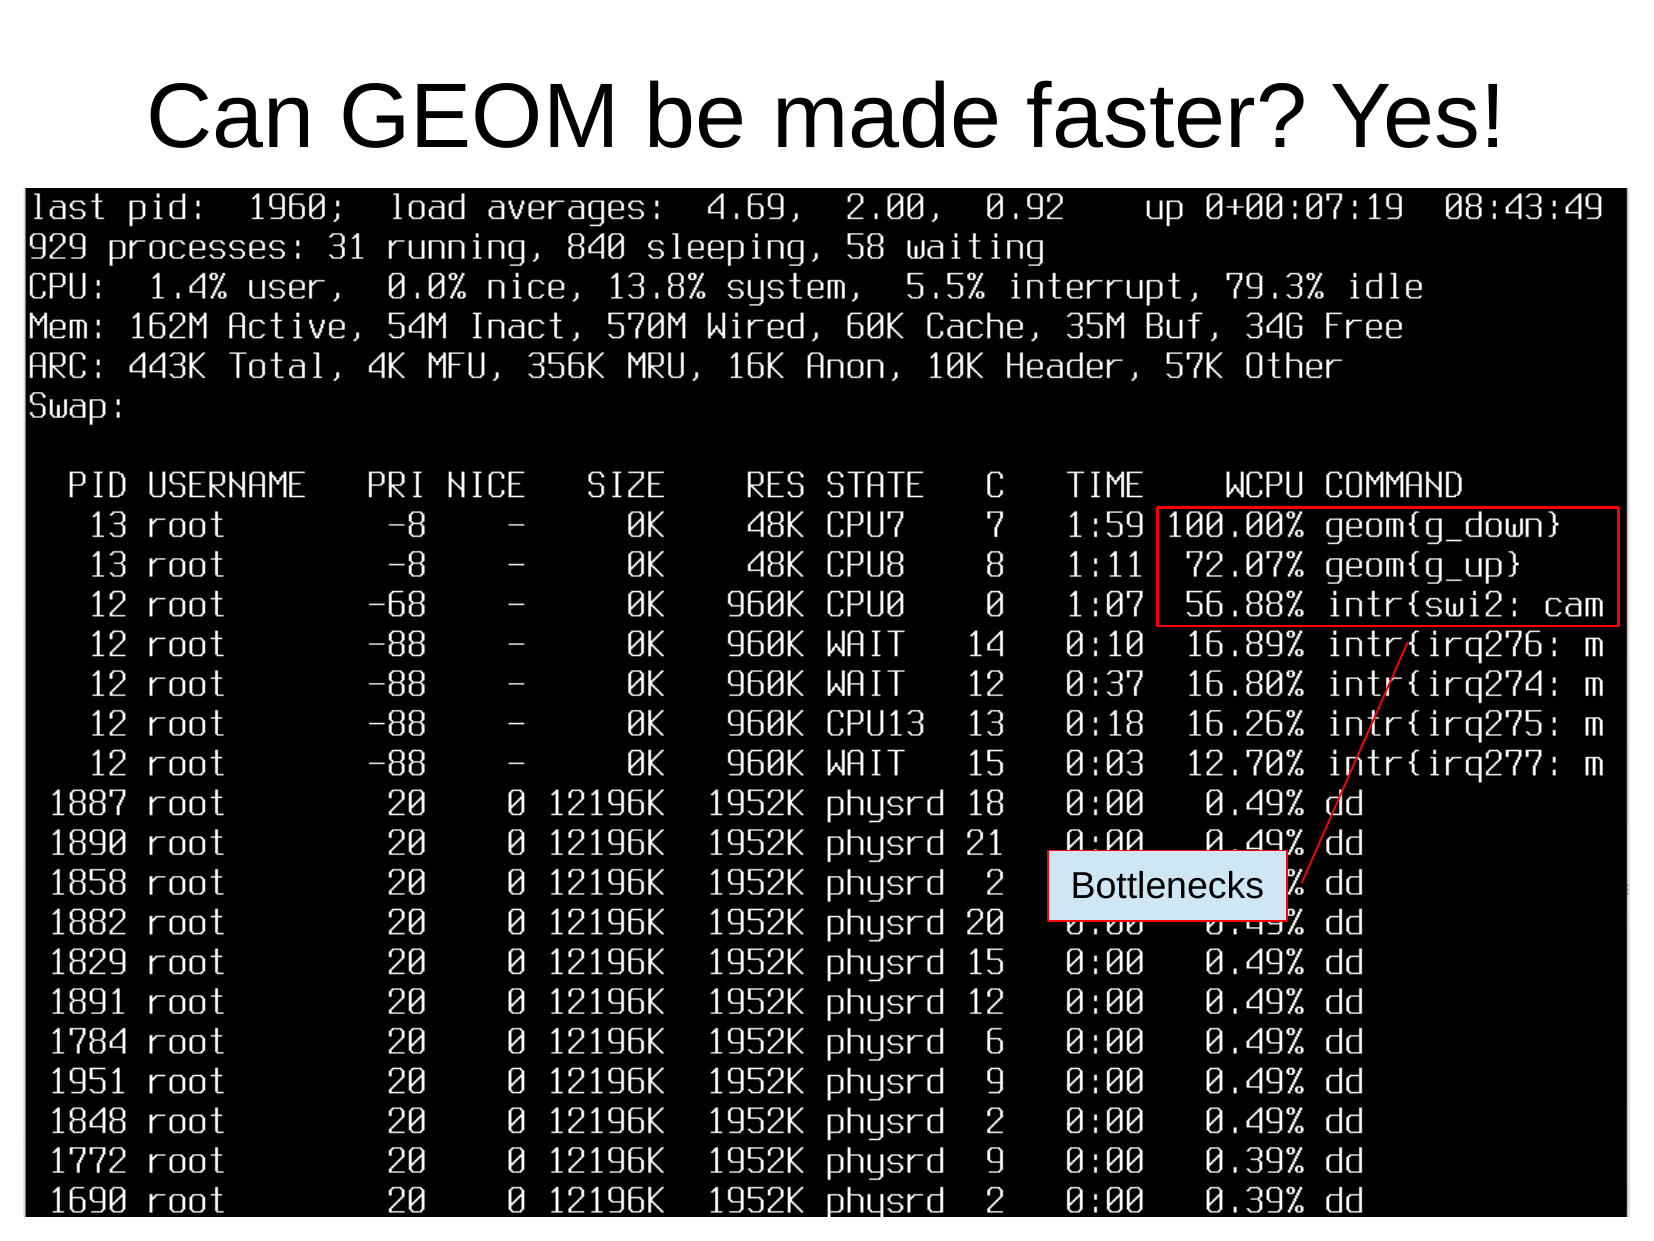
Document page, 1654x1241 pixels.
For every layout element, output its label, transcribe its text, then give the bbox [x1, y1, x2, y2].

text_box Bottlenecks [1048, 850, 1287, 921]
picture [23, 188, 1630, 1217]
title Can GEOM be made faster? Yes! [82, 11, 1571, 188]
